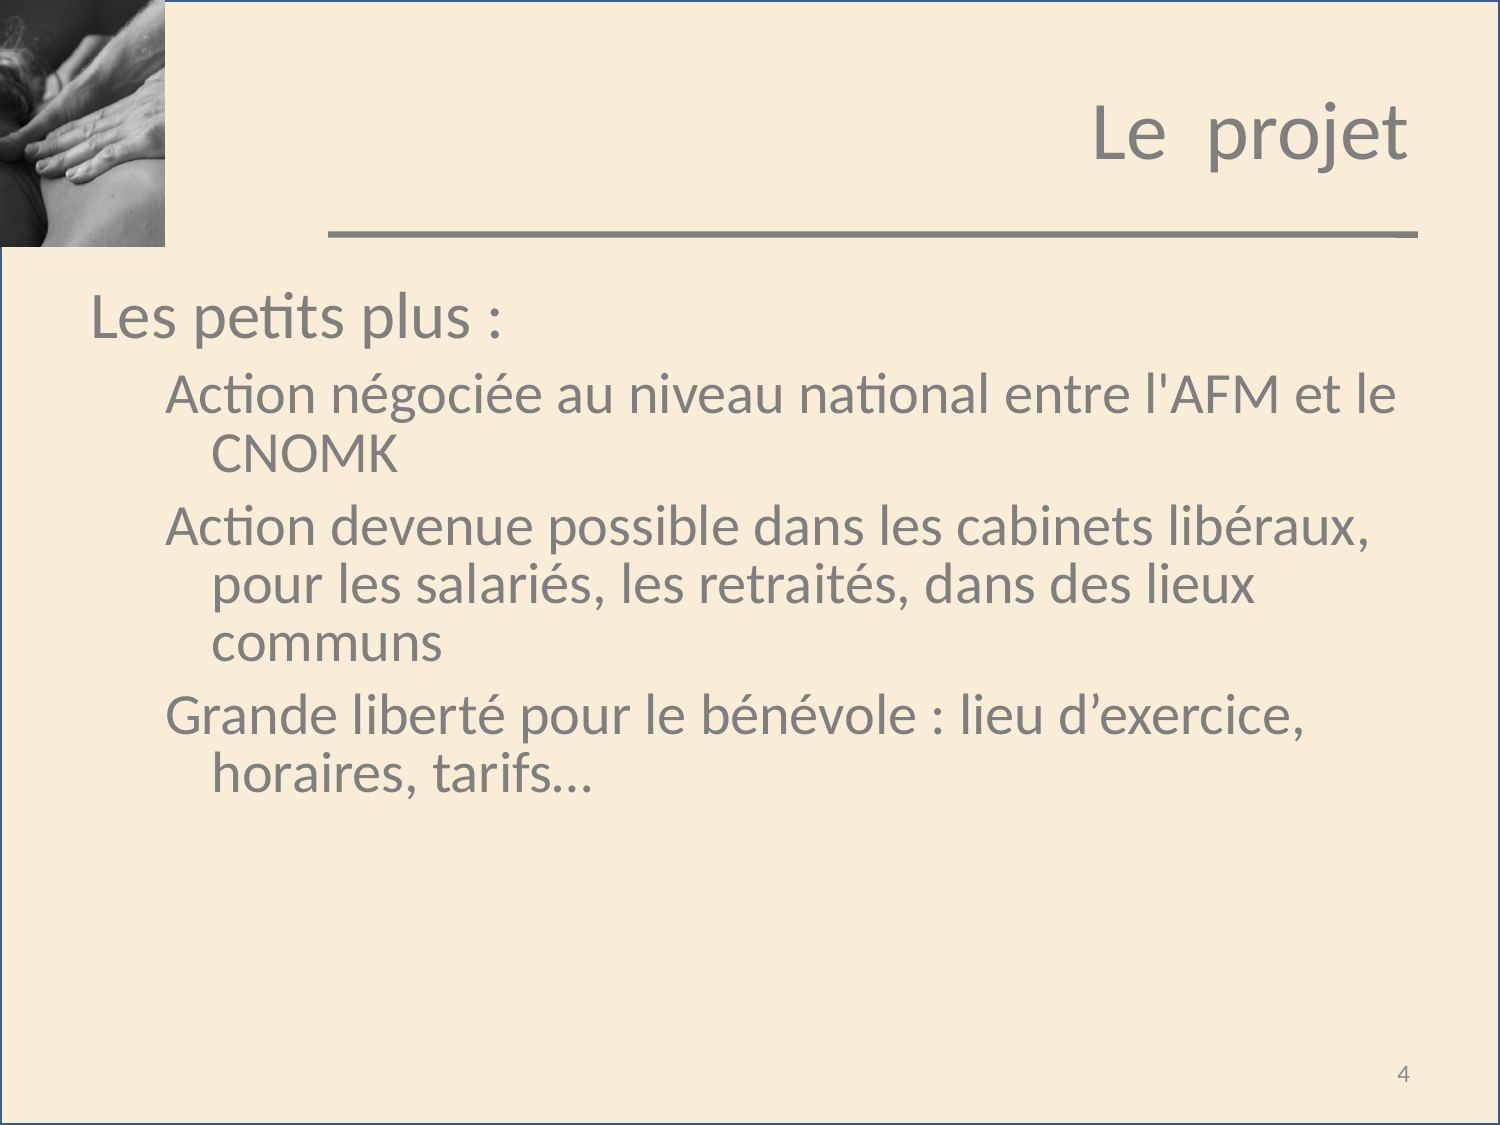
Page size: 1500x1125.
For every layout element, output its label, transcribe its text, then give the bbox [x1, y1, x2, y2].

title Le projet [75, 45, 1426, 233]
list Les petits plus : Action négociée au niveau national entre l'AFM et le CNOMK Action devenue possible dans les cabinets libéraux, pour les salariés, les retraités, dans des lieux communs Grande liberté pour le bénévole : lieu d’exercice, horaires, tarifs… [75, 281, 1426, 1006]
picture [0, 0, 165, 247]
text_box <numéro> [1074, 1042, 1426, 1103]
